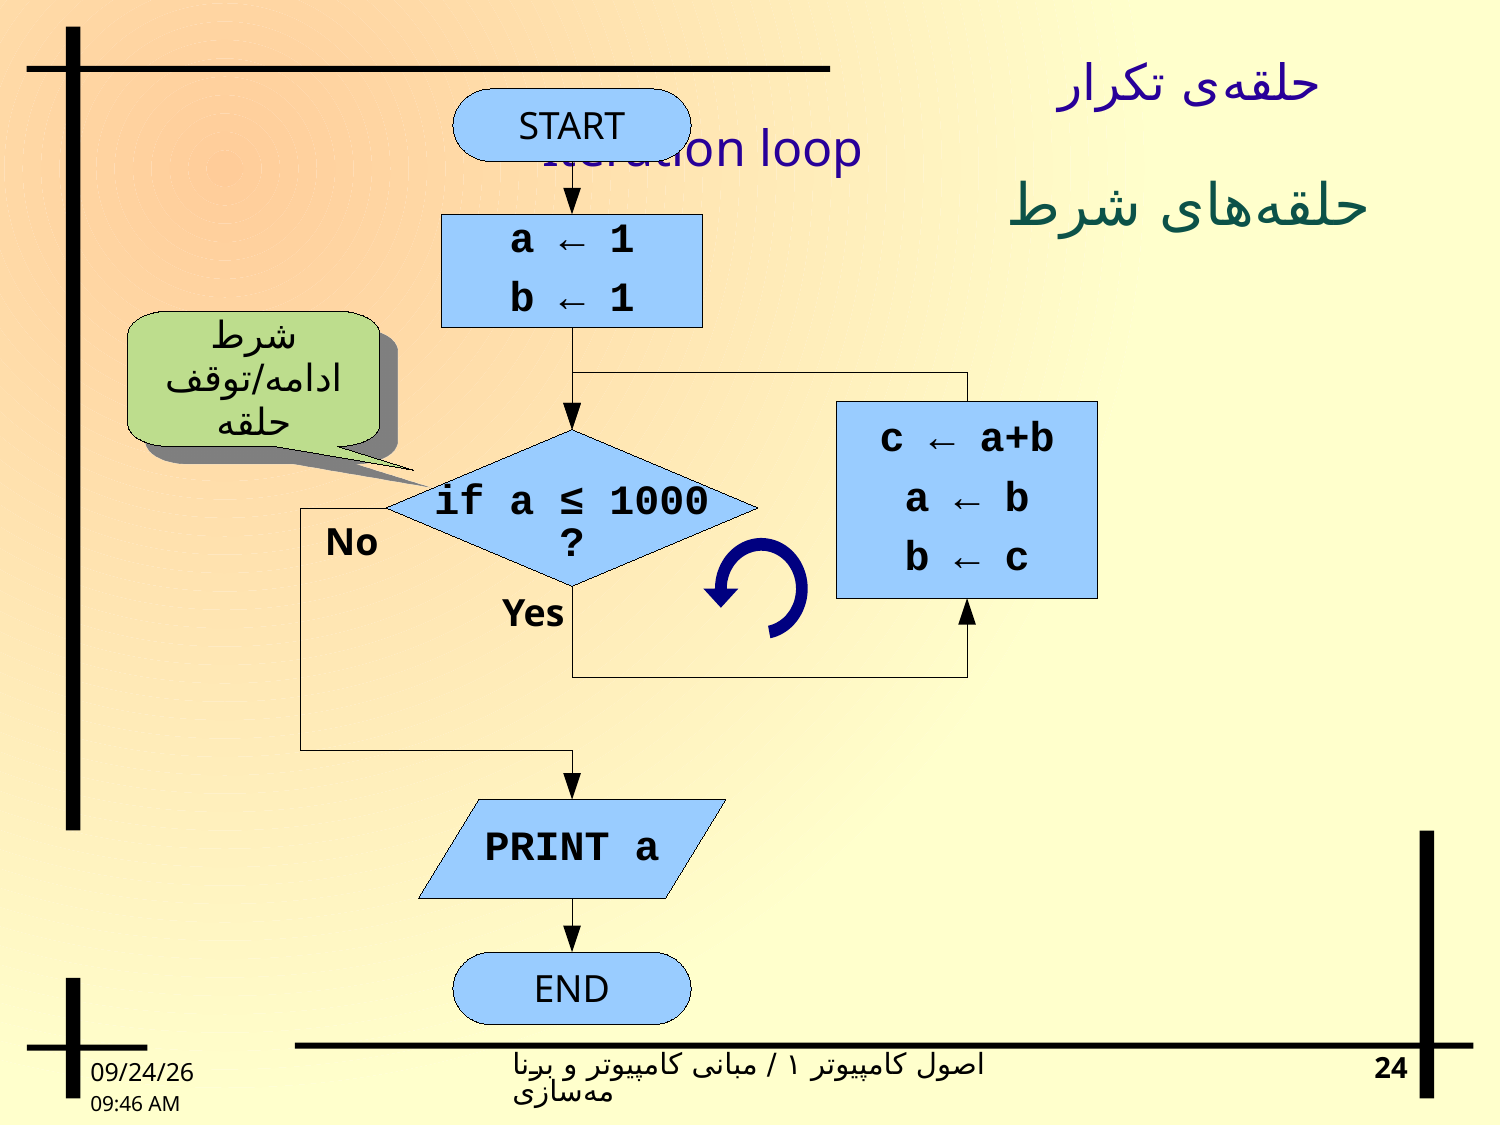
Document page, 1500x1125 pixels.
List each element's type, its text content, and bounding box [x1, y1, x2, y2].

text_box if a ≤ 1000 ? [387, 429, 758, 585]
text_box a ← 1 b ← 1 [441, 214, 703, 328]
text_box START [452, 88, 692, 162]
list حلقه‌های شرط [904, 171, 1424, 263]
text_box No [310, 507, 387, 567]
text_box PRINT a [418, 799, 726, 899]
text_box END [452, 952, 692, 1025]
text_box [703, 537, 808, 639]
title حلقه‌ی تکرار Iteration loop [62, 57, 1344, 178]
text_box Yes [487, 579, 575, 638]
text_box شرط ادامه/توقف حلقه [127, 311, 414, 471]
text_box c ← a+b a ← b b ← c [836, 401, 1098, 599]
